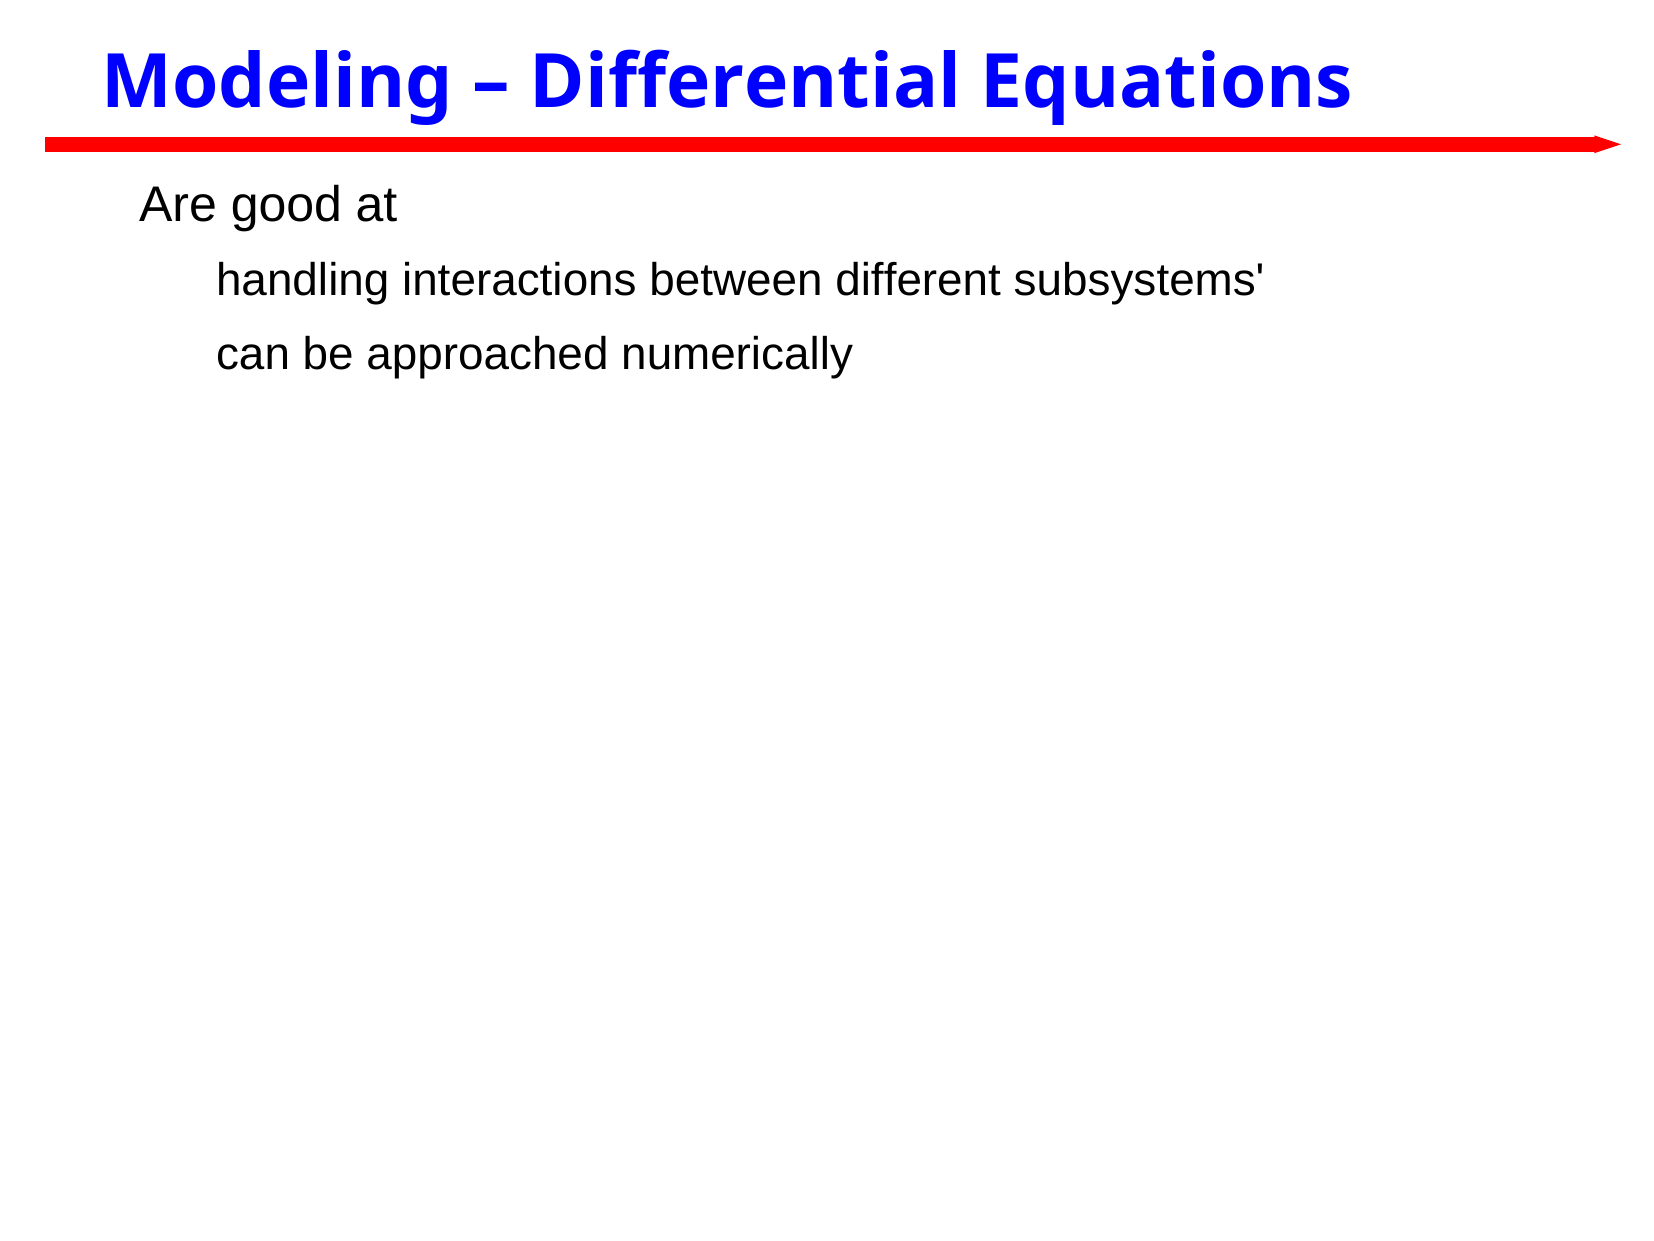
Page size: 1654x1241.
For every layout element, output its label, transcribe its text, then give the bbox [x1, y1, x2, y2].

title Modeling – Differential Equations [101, 27, 1514, 130]
list Are good at handling interactions between different subsystems' can be approached numerically [121, 175, 1534, 1127]
